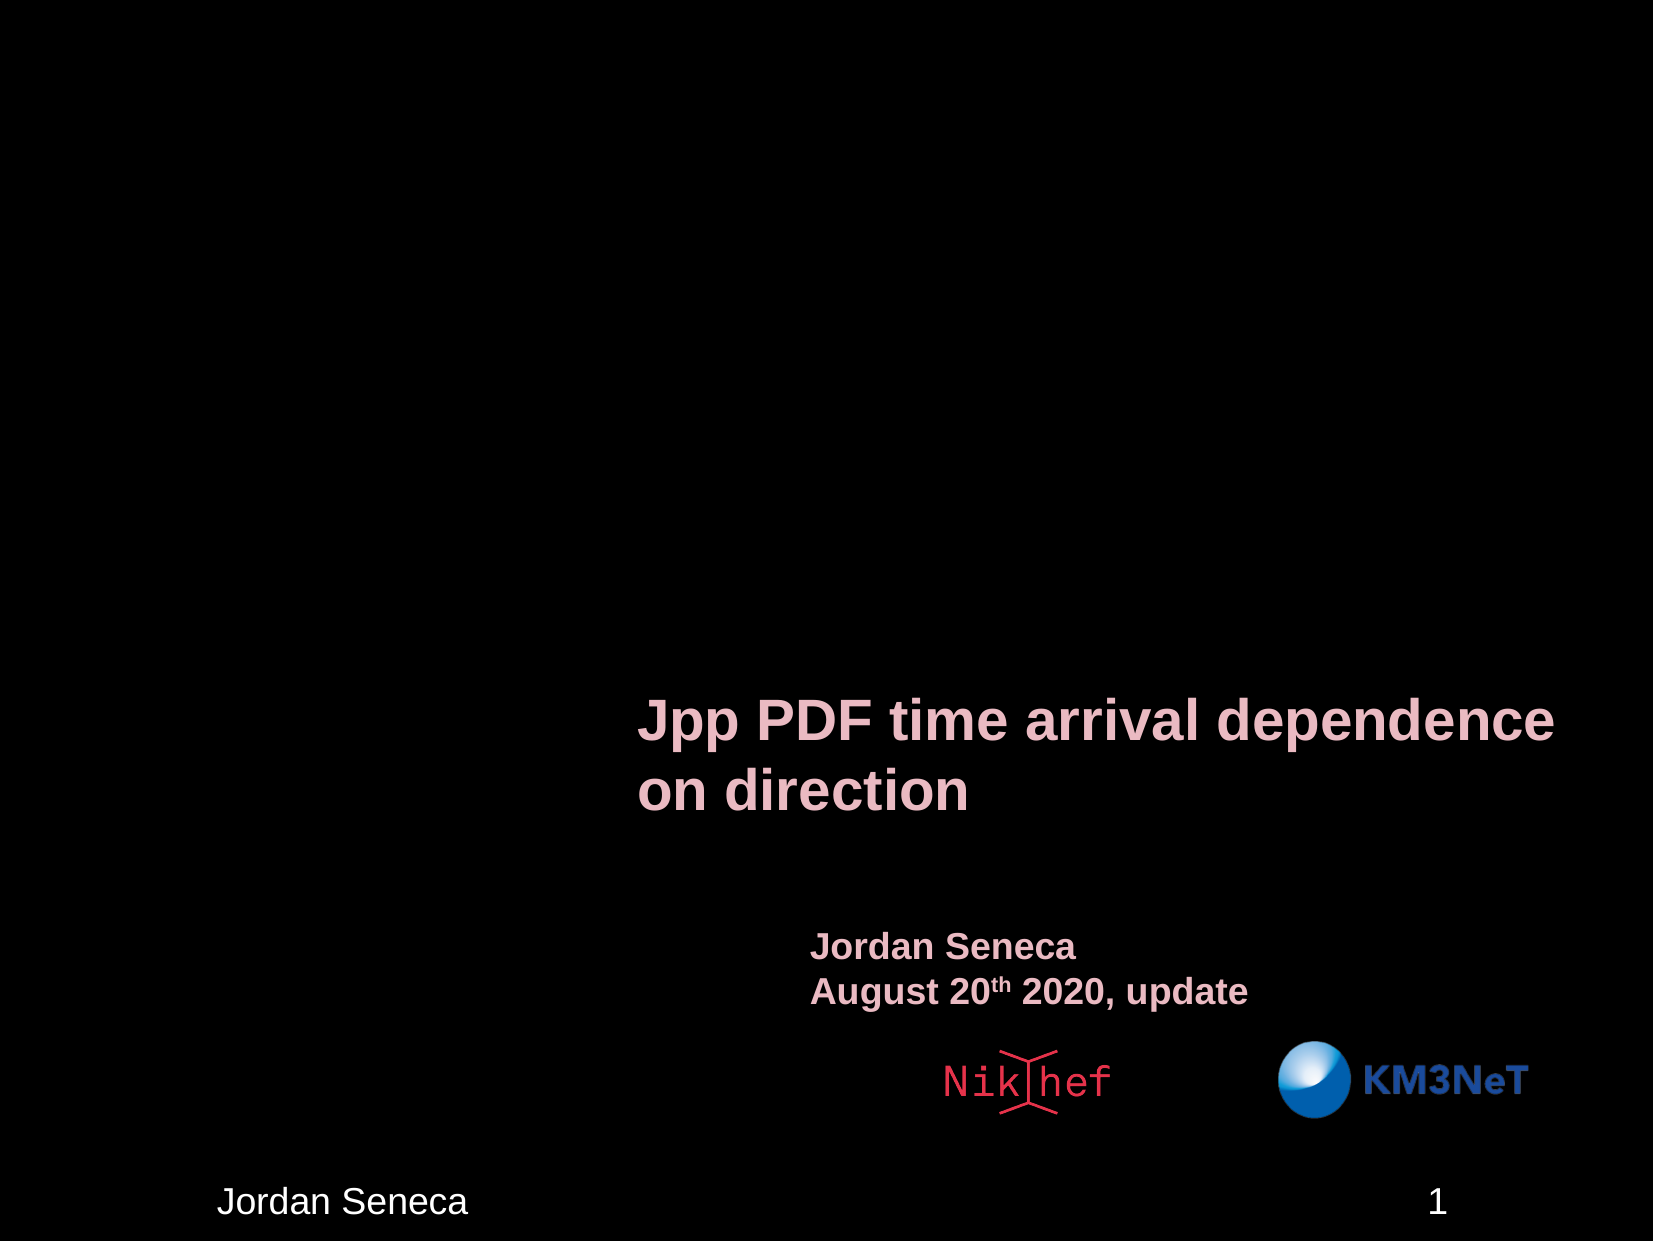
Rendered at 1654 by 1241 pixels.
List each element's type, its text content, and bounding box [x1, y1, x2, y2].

text_box Jordan Seneca August 20th 2020, update [794, 914, 1654, 1020]
text_box Jpp PDF time arrival dependence on direction [622, 674, 1620, 830]
picture [945, 1049, 1110, 1116]
picture [1277, 1040, 1530, 1120]
